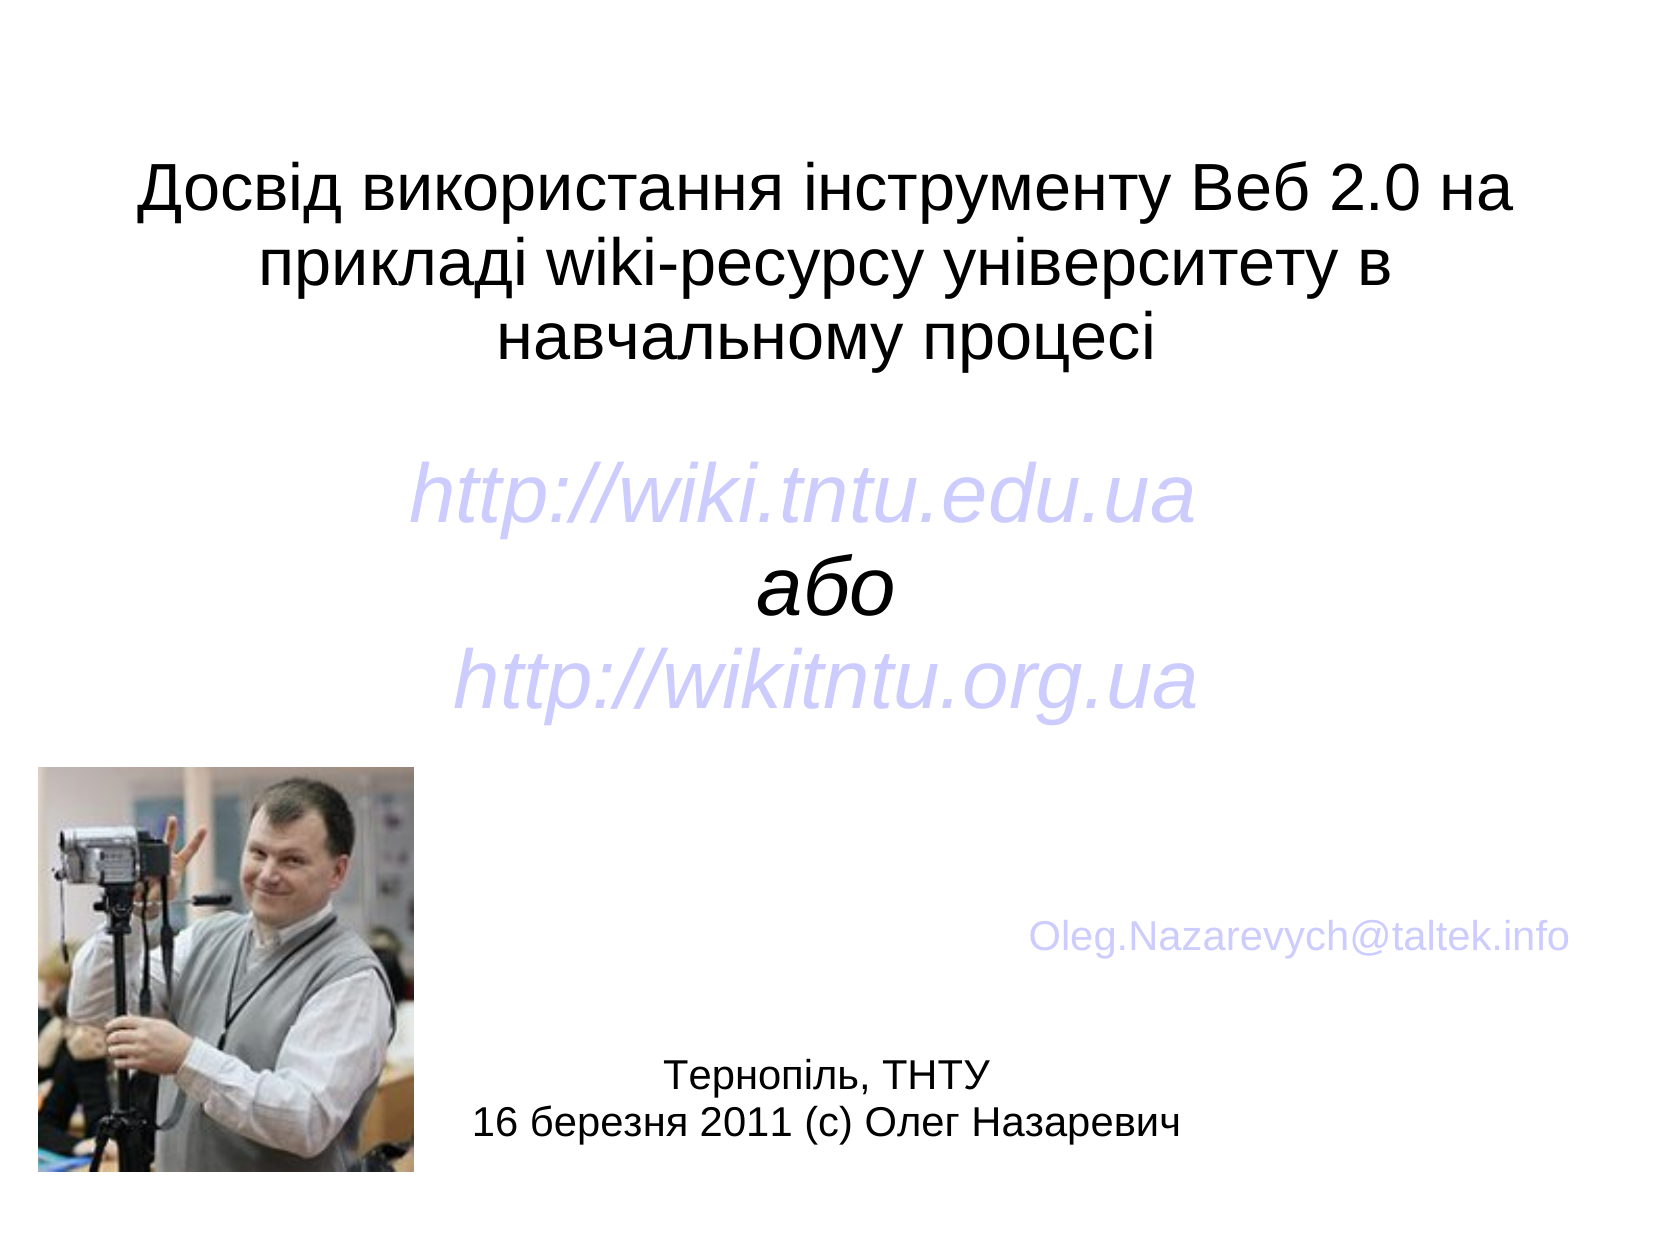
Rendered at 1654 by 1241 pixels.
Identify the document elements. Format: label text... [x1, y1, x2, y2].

picture [38, 767, 414, 1172]
text_box Досвід використання інструменту Веб 2.0 на прикладі wiki-ресурсу університету в навчальному процесі http://wiki.tntu.edu.ua або http://wikitntu.org.ua Oleg.Nazarevych@taltek.info Тернопіль, ТНТУ 16 березня 2011 (c) Олег Назаревич [82, 29, 1571, 1109]
